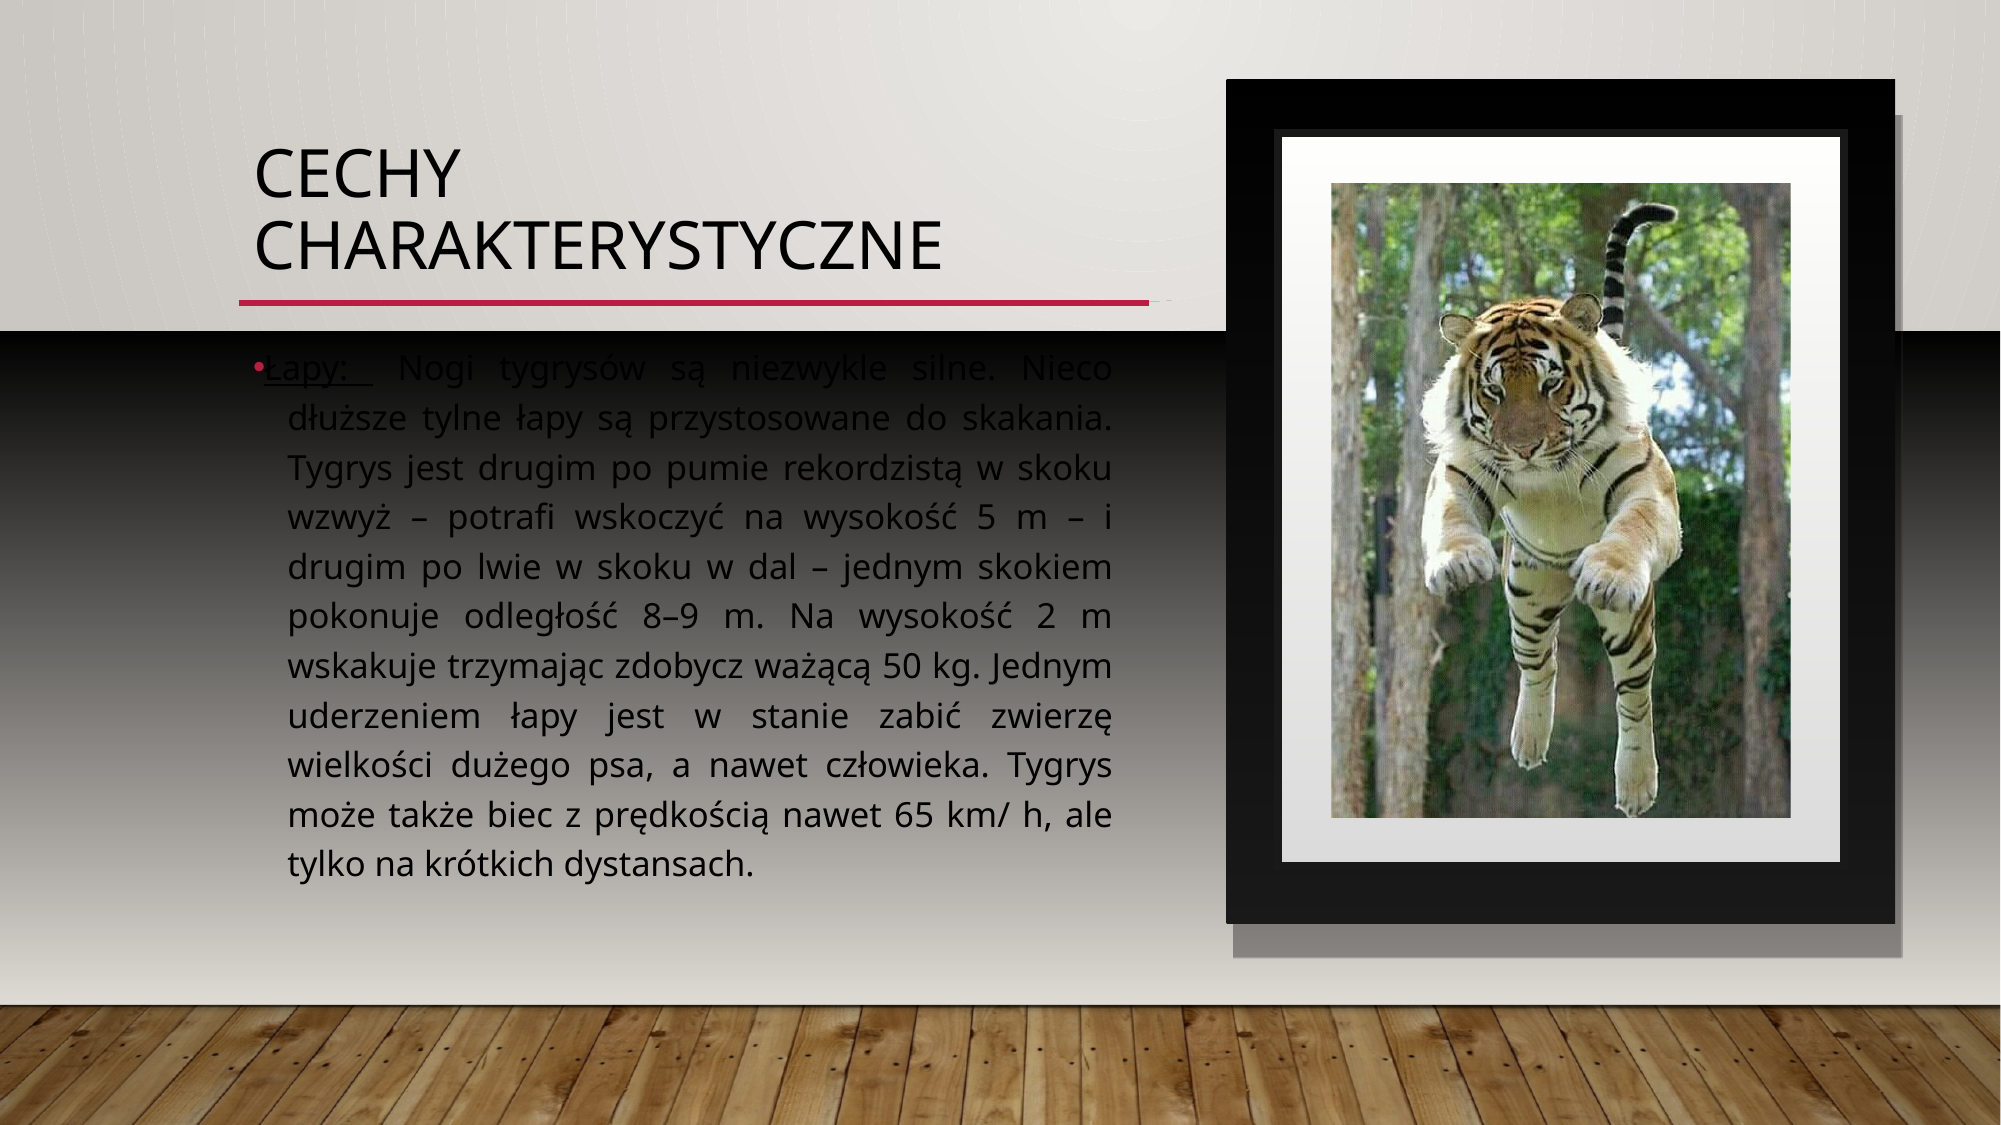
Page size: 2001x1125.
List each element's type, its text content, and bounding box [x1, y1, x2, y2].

list Łapy: Nogi tygrysów są niezwykle silne. Nieco dłuższe tylne łapy są przystosowane do skakania. Tygrys jest drugim po pumie rekordzistą w skoku wzwyż – potrafi wskoczyć na wysokość 5 m – i drugim po lwie w skoku w dal – jednym skokiem pokonuje odległość 8–9 m. Na wysokość 2 m wskakuje trzymając zdobycz ważącą 50 kg. Jednym uderzeniem łapy jest w stanie zabić zwierzę wielkości dużego psa, a nawet człowieka. Tygrys może także biec z prędkością nawet 65 km/ h, ale tylko na krótkich dystansach. [238, 330, 1149, 897]
title Cechy charakterystyczne [238, 131, 1149, 305]
picture [0, 1005, 2000, 1125]
text_box [0, 0, 2000, 1005]
picture [1331, 183, 1791, 818]
